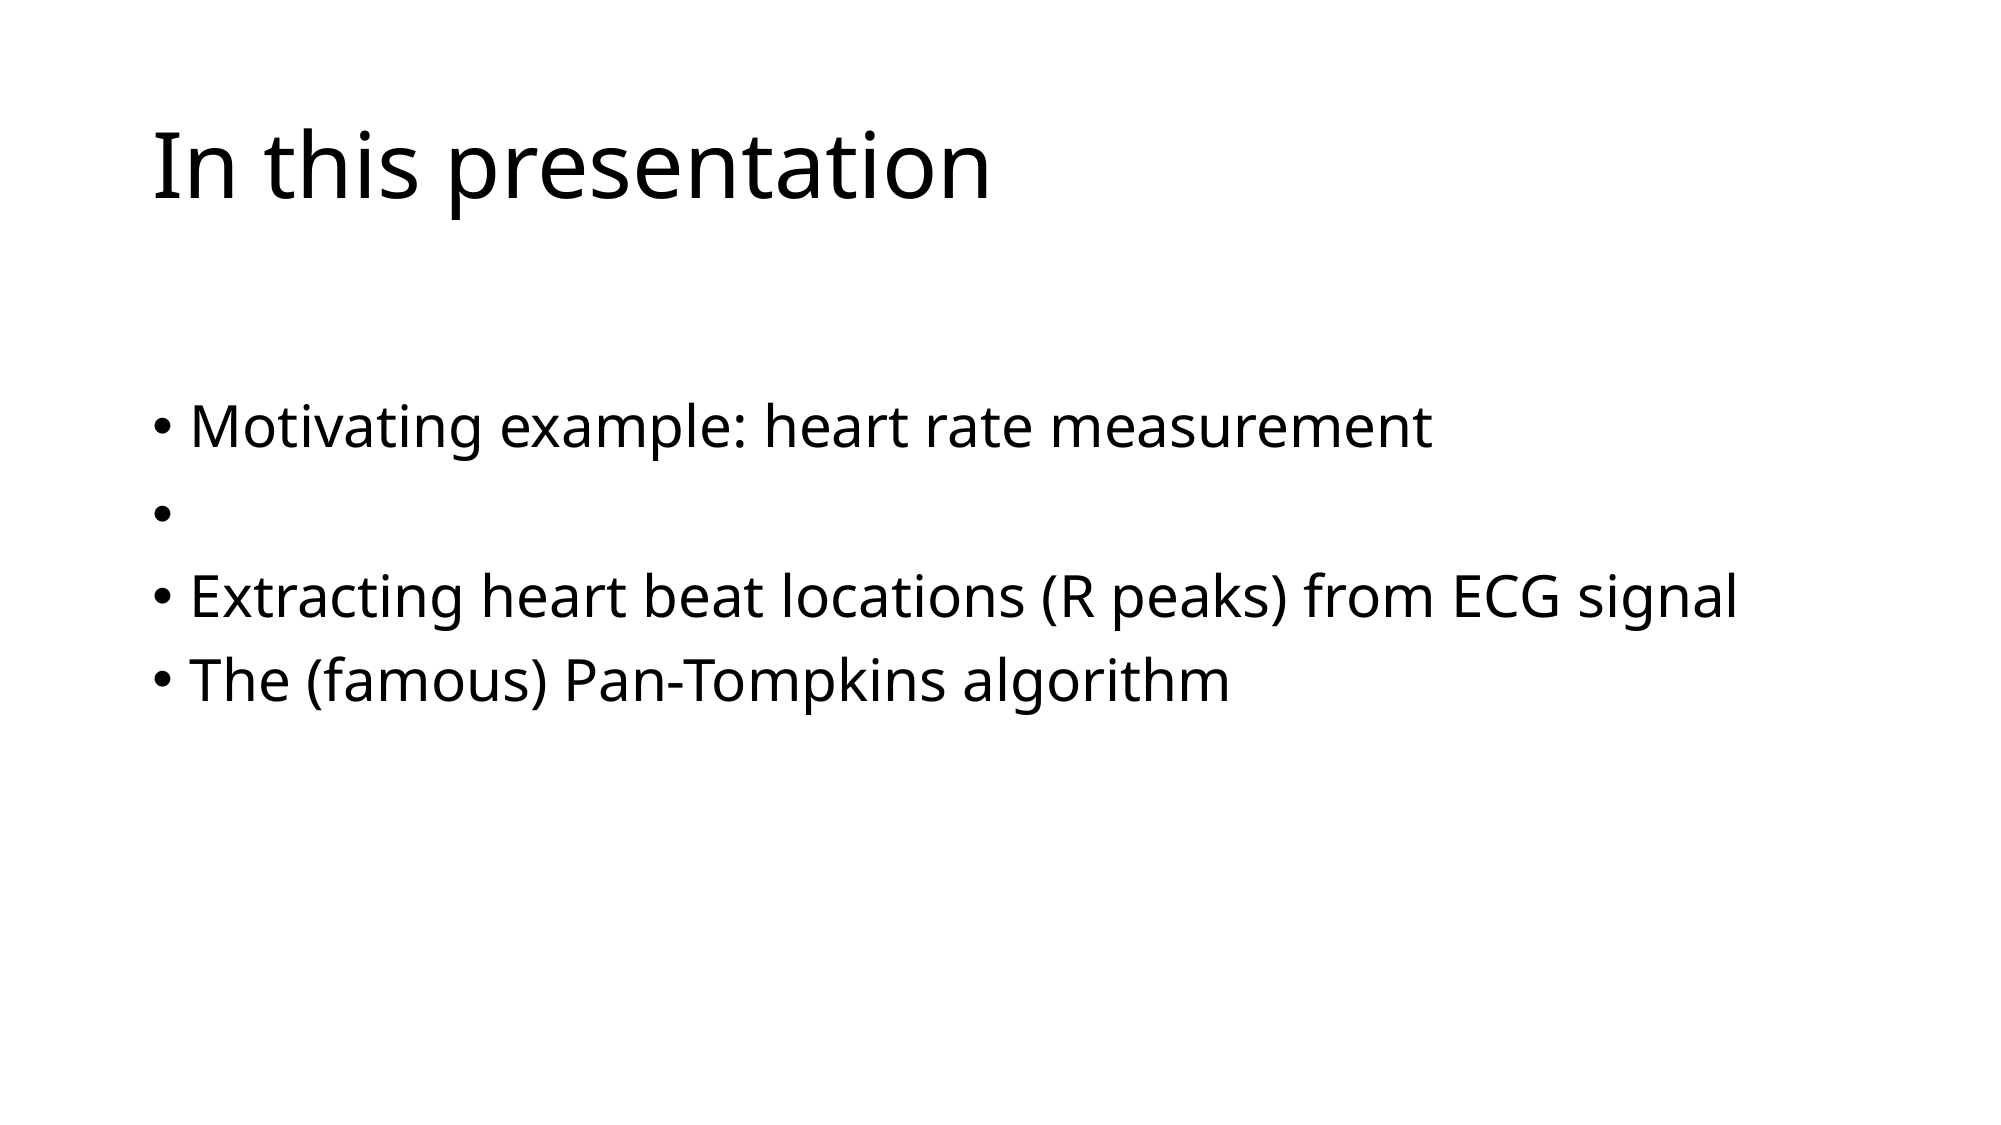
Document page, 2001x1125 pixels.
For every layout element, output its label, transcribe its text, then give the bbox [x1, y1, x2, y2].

list Motivating example: heart rate measurement Extracting heart beat locations (R peaks) from ECG signal The (famous) Pan-Tompkins algorithm [137, 299, 1863, 1014]
title In this presentation [137, 59, 1863, 278]
